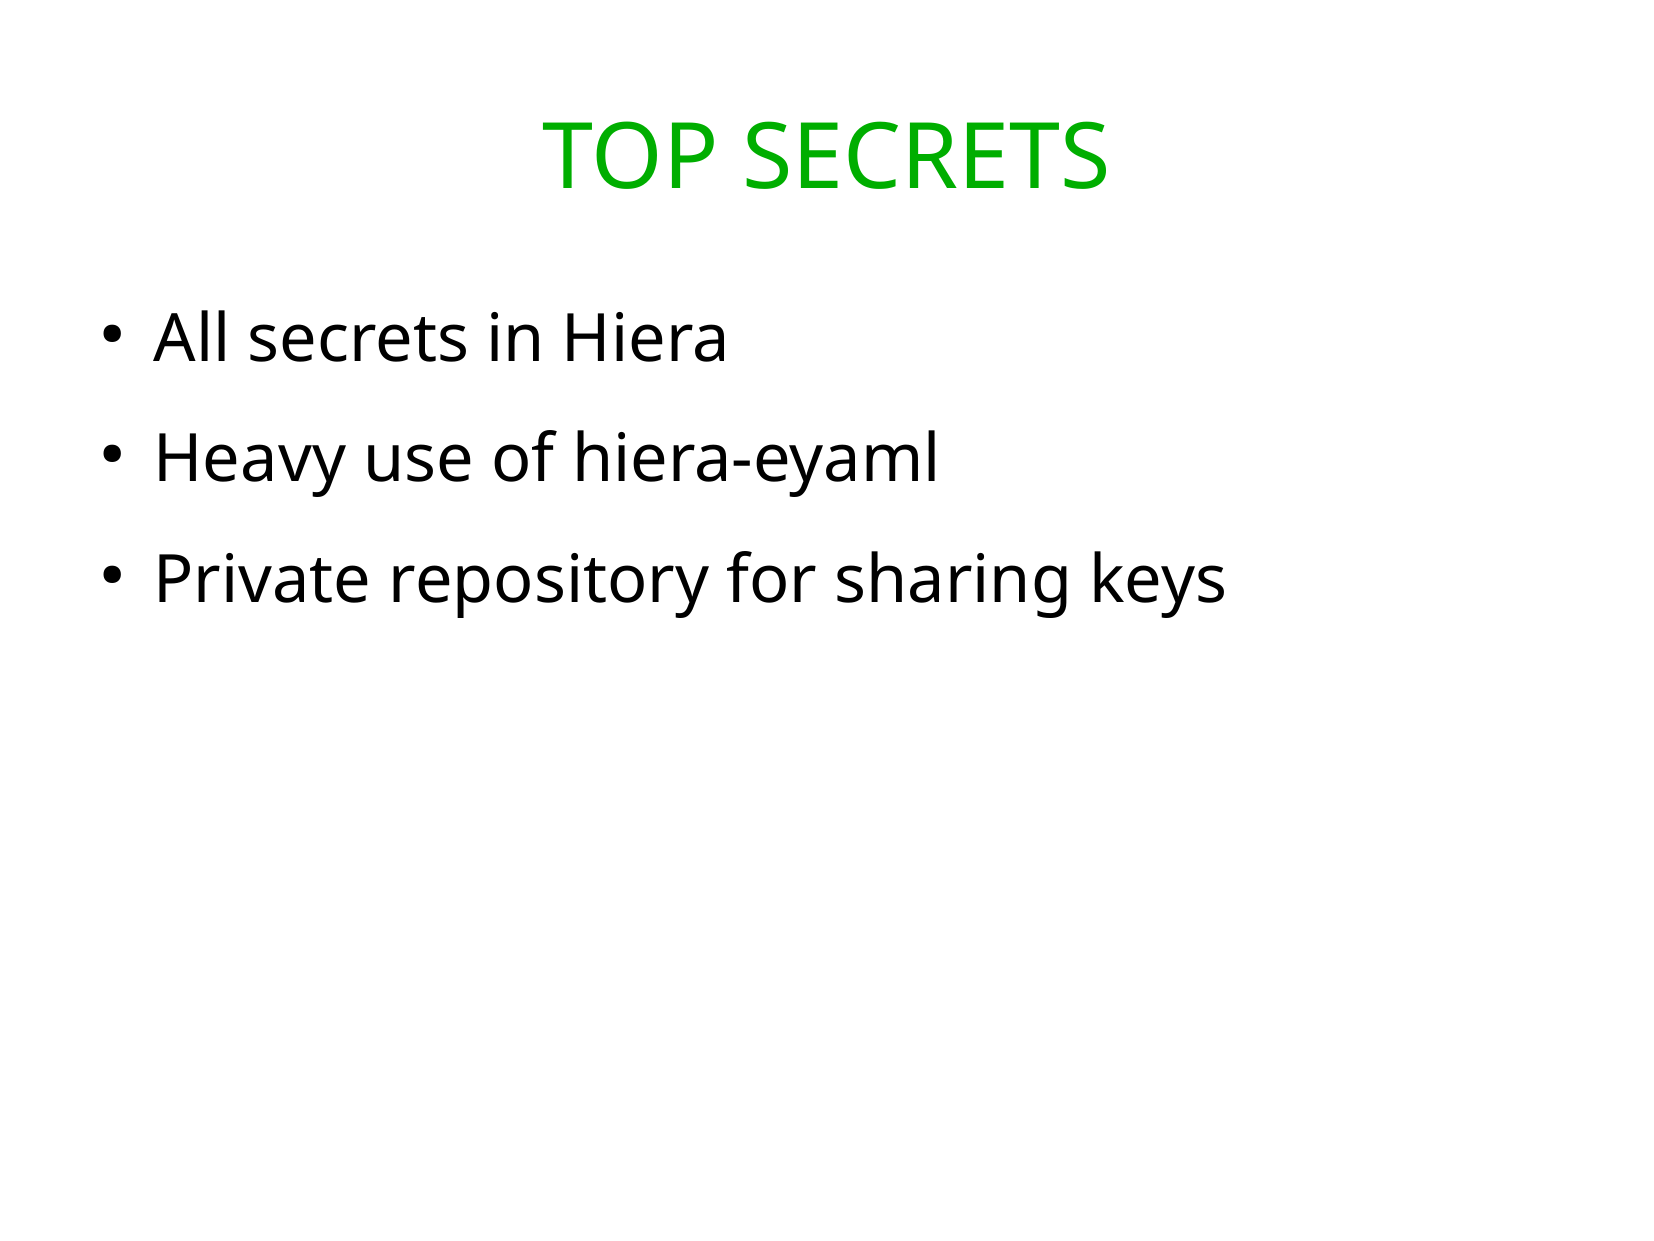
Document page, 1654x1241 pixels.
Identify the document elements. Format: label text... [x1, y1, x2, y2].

title TOP SECRETS [82, 49, 1571, 257]
list All secrets in Hiera Heavy use of hiera-eyaml Private repository for sharing keys [82, 290, 1571, 1010]
